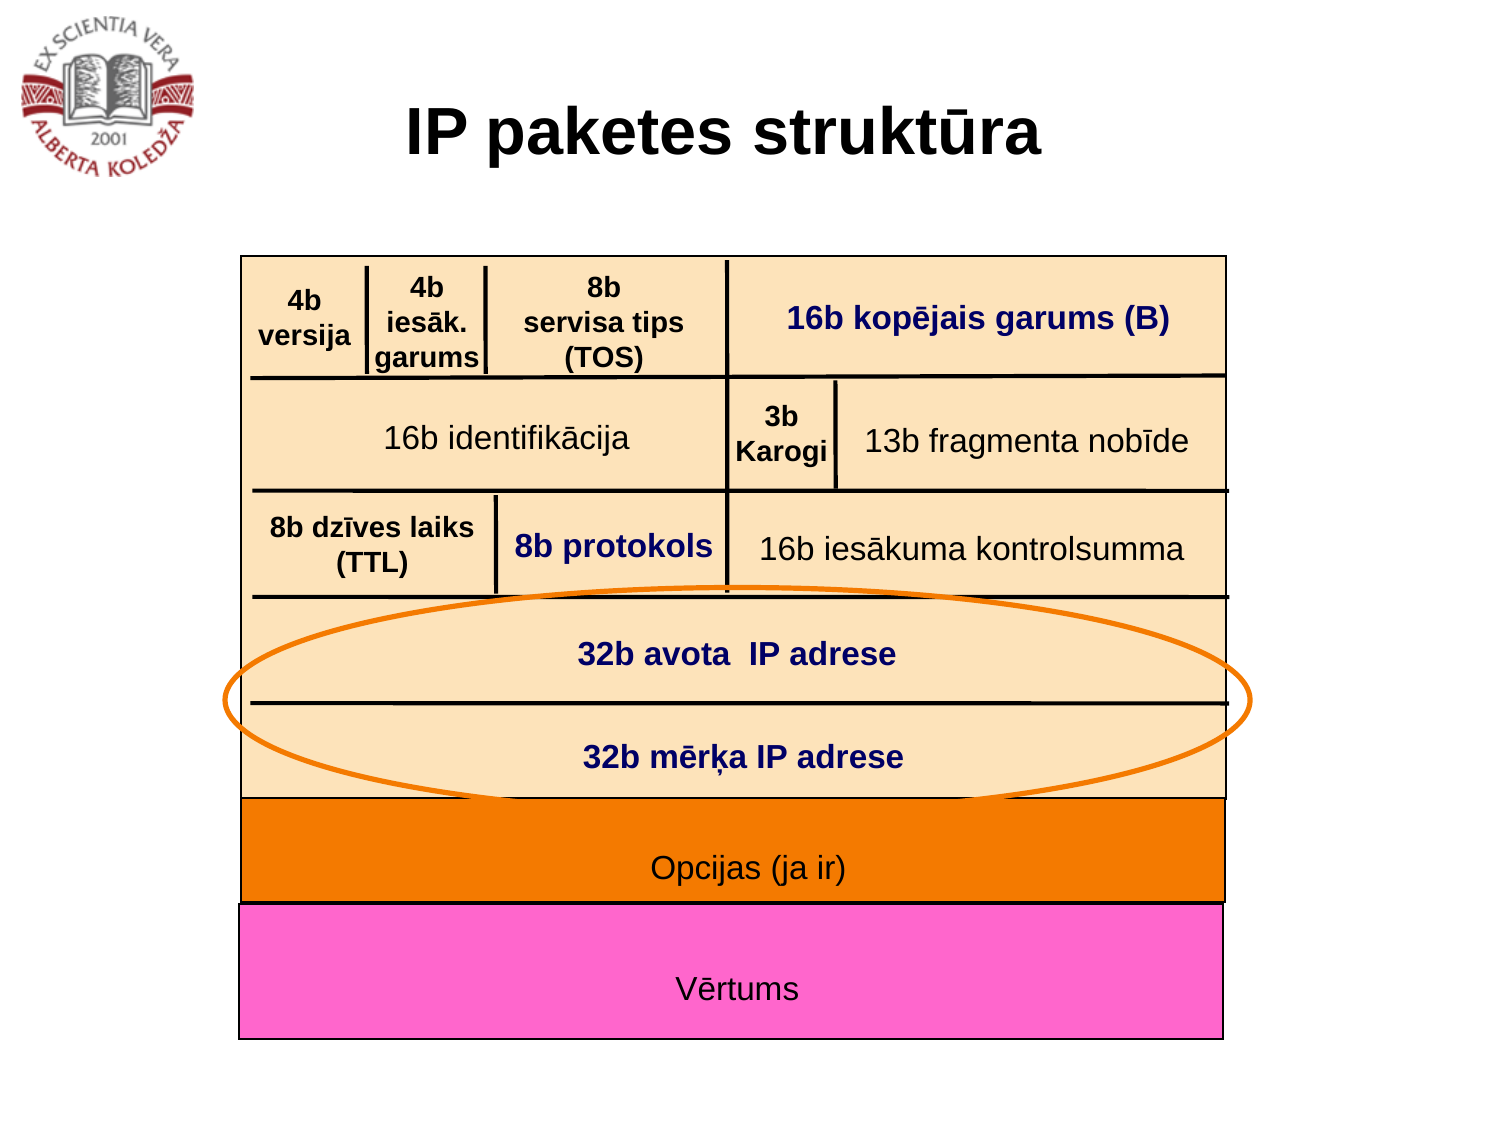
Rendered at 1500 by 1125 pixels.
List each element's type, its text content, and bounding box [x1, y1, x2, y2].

text_box 16b identifikācija [368, 409, 646, 464]
text_box 32b mērķa IP adrese [567, 727, 920, 783]
text_box 32b avota IP adrese [562, 624, 913, 680]
text_box Vērtums [660, 960, 815, 1015]
text_box 13b fragmenta nobīde [849, 411, 1205, 467]
text_box [1003, 600, 1227, 662]
text_box [238, 903, 1224, 1040]
text_box 8b protokols [499, 516, 729, 572]
text_box [240, 732, 1227, 902]
title IP paketes struktūra [50, 62, 1374, 175]
text_box [240, 256, 1227, 668]
text_box 8b servisa tips (TOS) [508, 261, 700, 381]
text_box 4b versija [243, 273, 359, 359]
text_box [499, 572, 725, 594]
text_box 3b Karogi [720, 390, 843, 475]
text_box [730, 378, 1227, 488]
text_box 8b dzīves laiks (TTL) [254, 500, 490, 586]
text_box Opcijas (ja ir) [635, 839, 862, 894]
text_box 4b iesāk. garums [359, 261, 495, 381]
text_box 16b iesākuma kontrolsumma [744, 519, 1201, 574]
picture [21, 16, 194, 177]
text_box 16b kopējais garums (B) [771, 289, 1186, 344]
text_box [730, 475, 833, 488]
text_box [730, 493, 1227, 595]
text_box [240, 600, 1227, 809]
